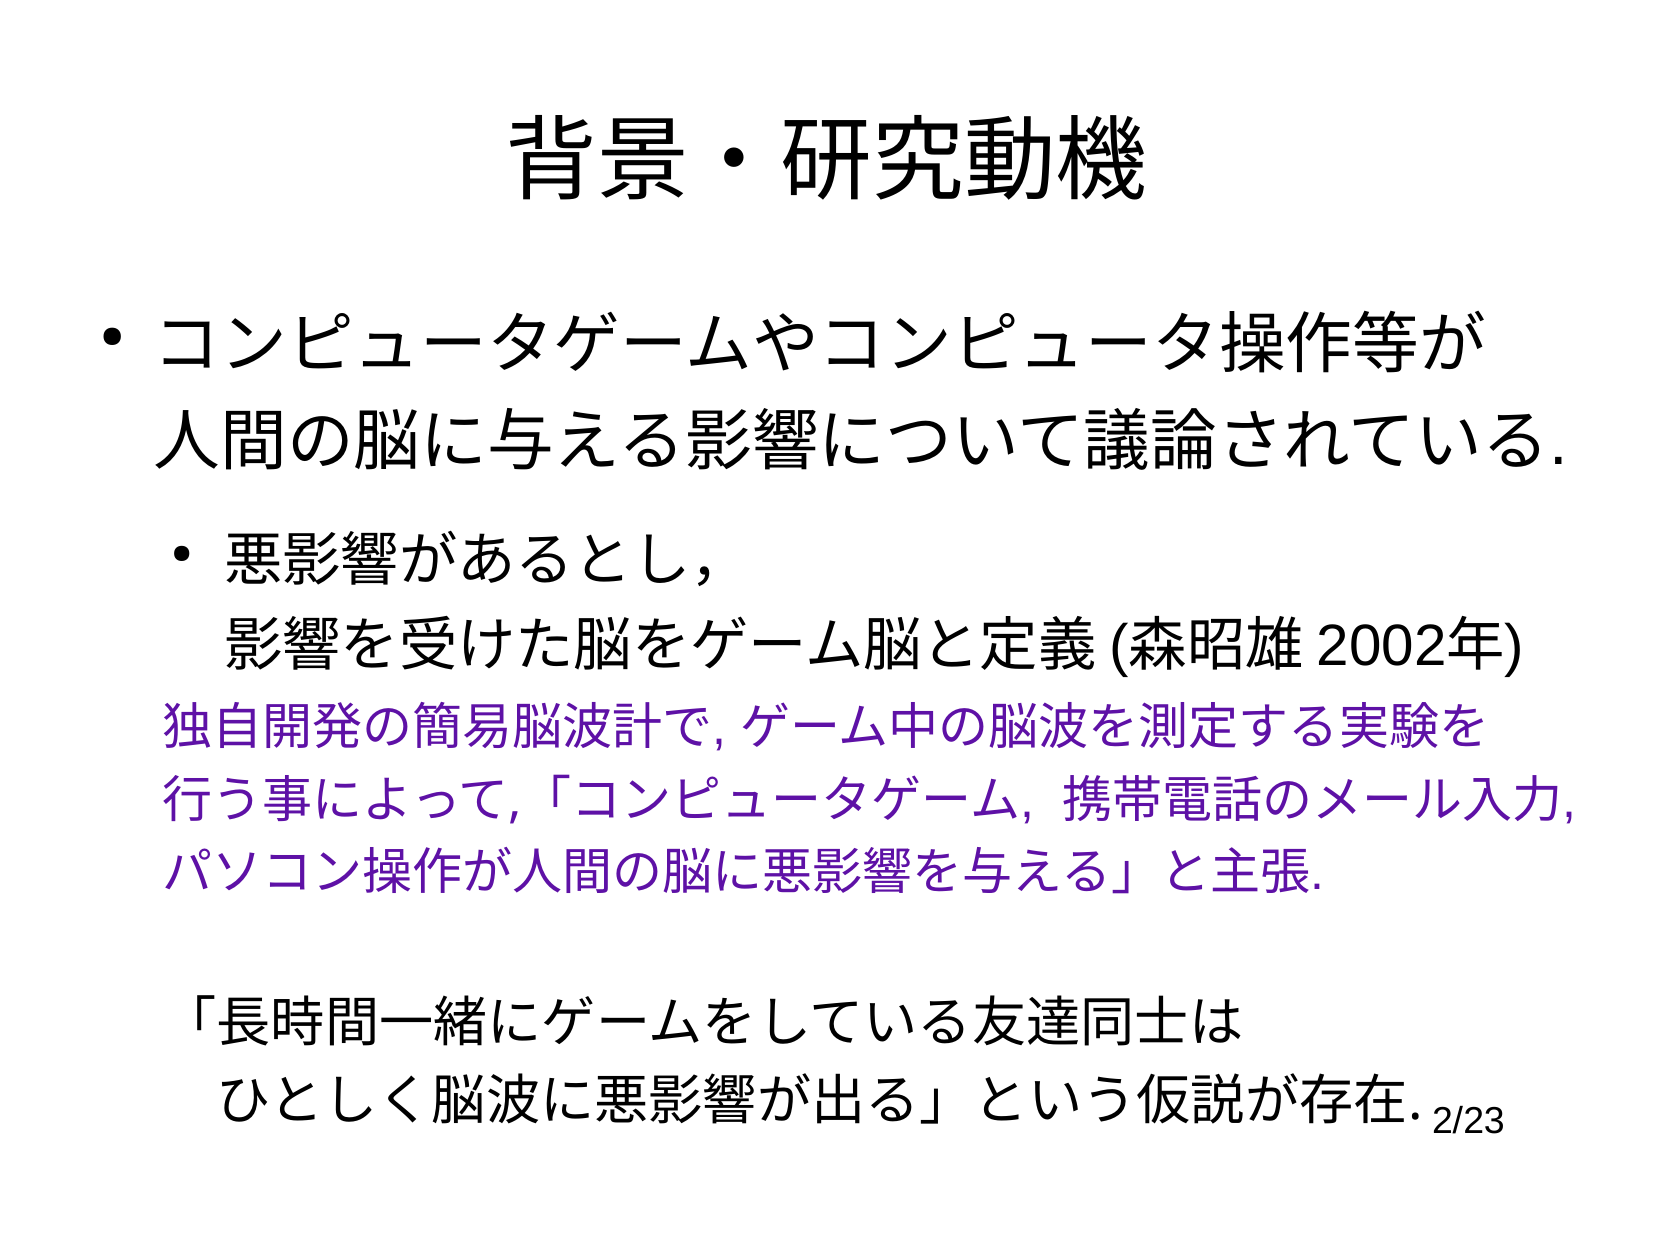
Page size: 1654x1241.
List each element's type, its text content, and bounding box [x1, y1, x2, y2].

title 背景・研究動機 [82, 49, 1571, 257]
text_box 2/23 [1417, 1092, 1536, 1150]
list コンピュータゲームやコンピュータ操作等が 人間の脳に与える影響について議論されている. 悪影響があるとし， 影響を受けた脳をゲーム脳と定義 (森昭雄 2002年) [82, 290, 1571, 585]
text_box 独自開発の簡易脳波計で, ゲーム中の脳波を測定する実験を 行う事によって,「コンピュータゲーム, 携帯電話のメール入力, パソコン操作が人間の脳に悪影響を与える」と主張. 「長時間一緒にゲームをしている友達同士は ひとしく脳波に悪影響が出る」という仮説が存在. [147, 679, 1595, 1063]
